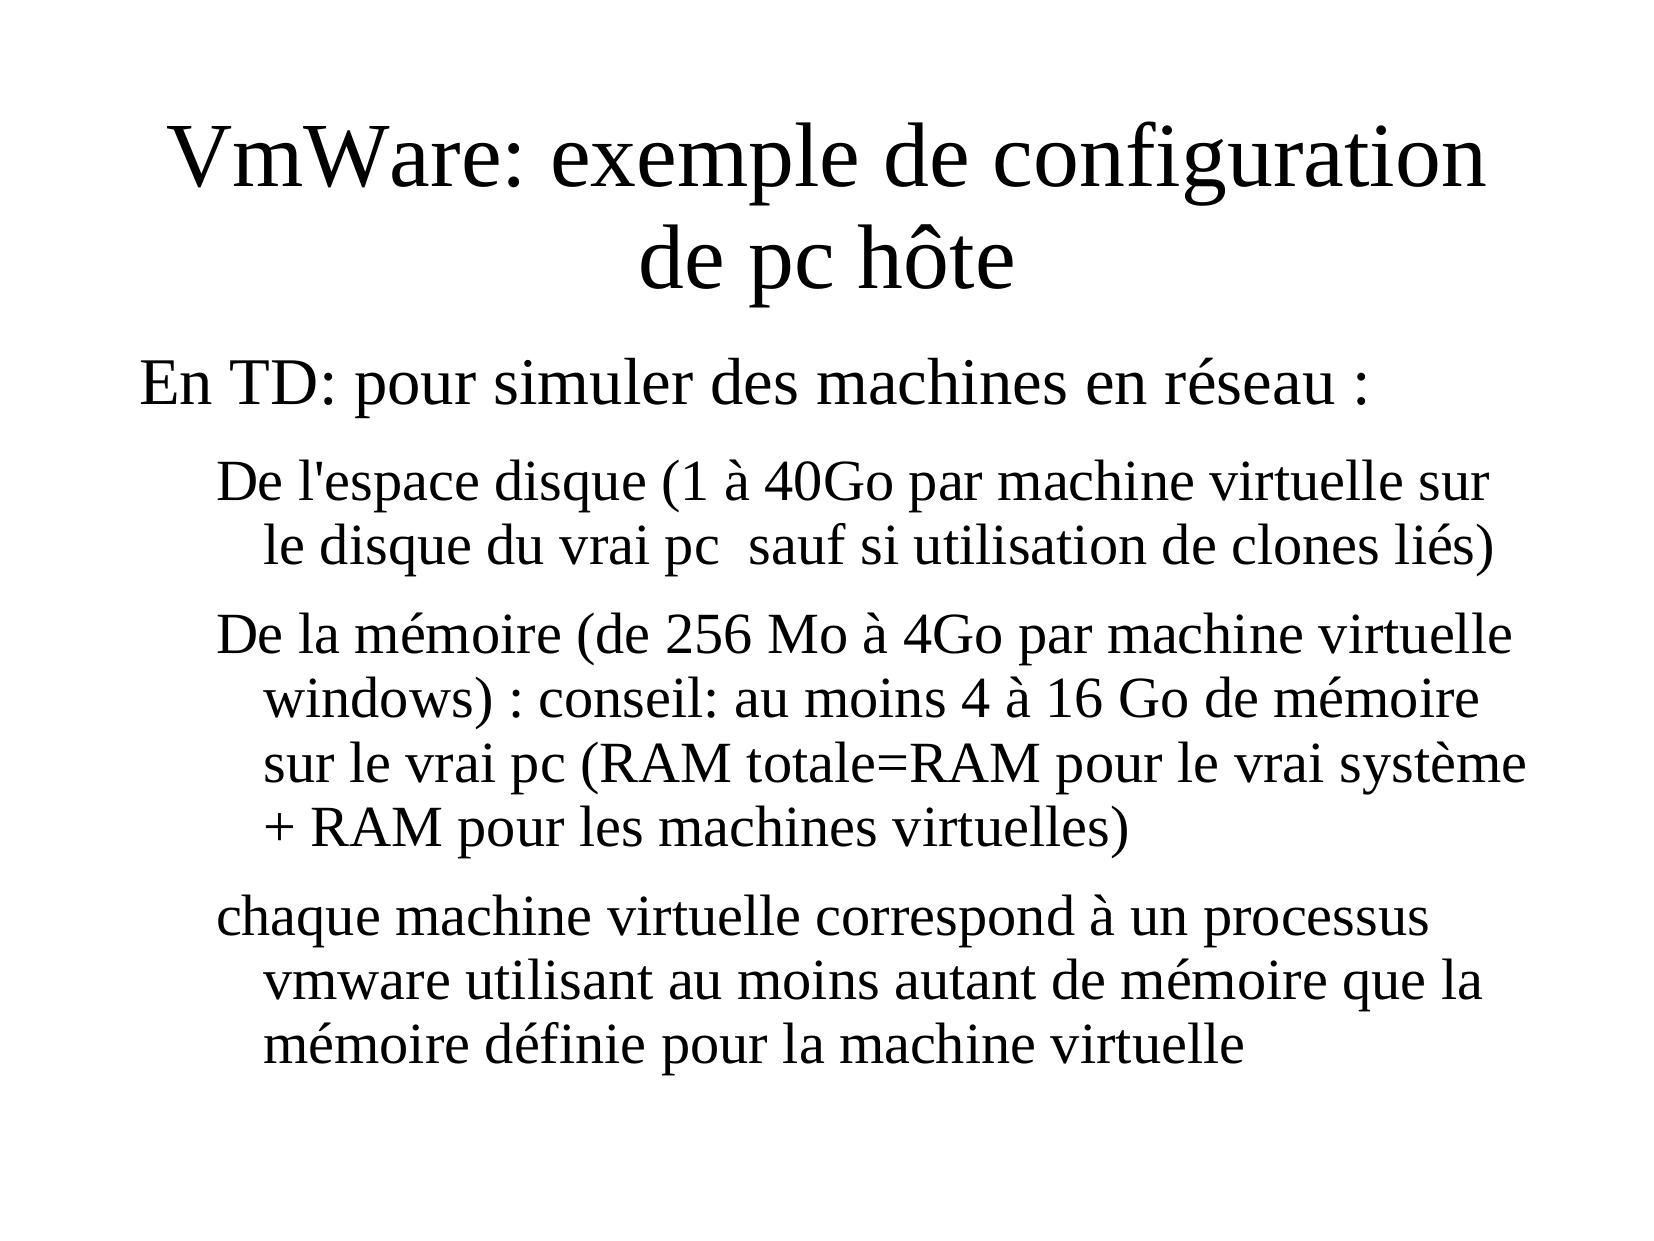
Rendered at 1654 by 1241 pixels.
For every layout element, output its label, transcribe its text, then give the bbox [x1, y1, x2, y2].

title VmWare: exemple de configuration de pc hôte [121, 102, 1534, 311]
list En TD: pour simuler des machines en réseau : De l'espace disque (1 à 40Go par machine virtuelle sur le disque du vrai pc sauf si utilisation de clones liés) De la mémoire (de 256 Mo à 4Go par machine virtuelle windows) : conseil: au moins 4 à 16 Go de mémoire sur le vrai pc (RAM totale=RAM pour le vrai système + RAM pour les machines virtuelles) chaque machine virtuelle correspond à un processus vmware utilisant au moins autant de mémoire que la mémoire définie pour la machine virtuelle [121, 344, 1534, 1156]
